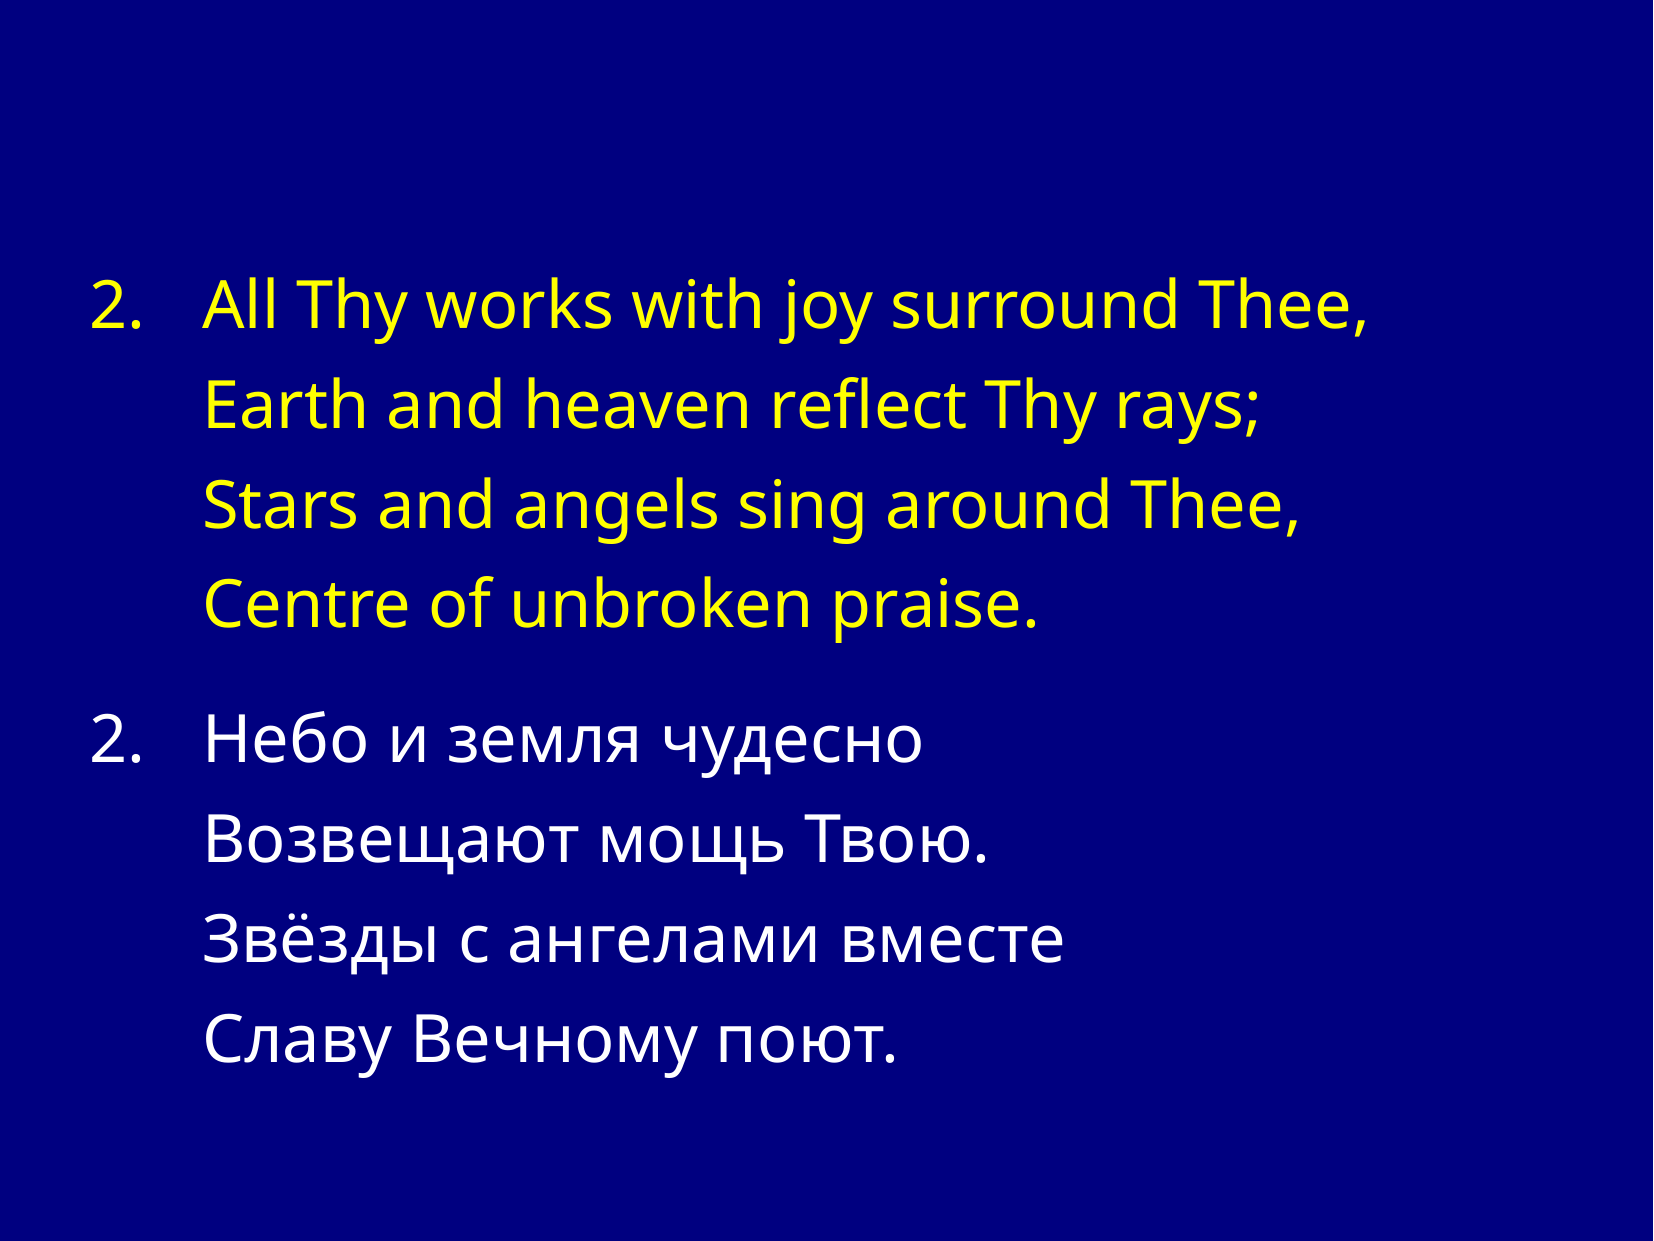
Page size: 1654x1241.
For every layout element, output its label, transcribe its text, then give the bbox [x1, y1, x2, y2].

text_box 2. Небо и земля чудесно Возвещают мощь Твою. Звёзды с ангелами вместе Славу Вечному поют. [75, 675, 1576, 1163]
text_box 2. All Thy works with joy surround Thee, Earth and heaven reflect Thy rays; Stars and angels sing around Thee, Centre of unbroken praise. [75, 150, 1576, 638]
